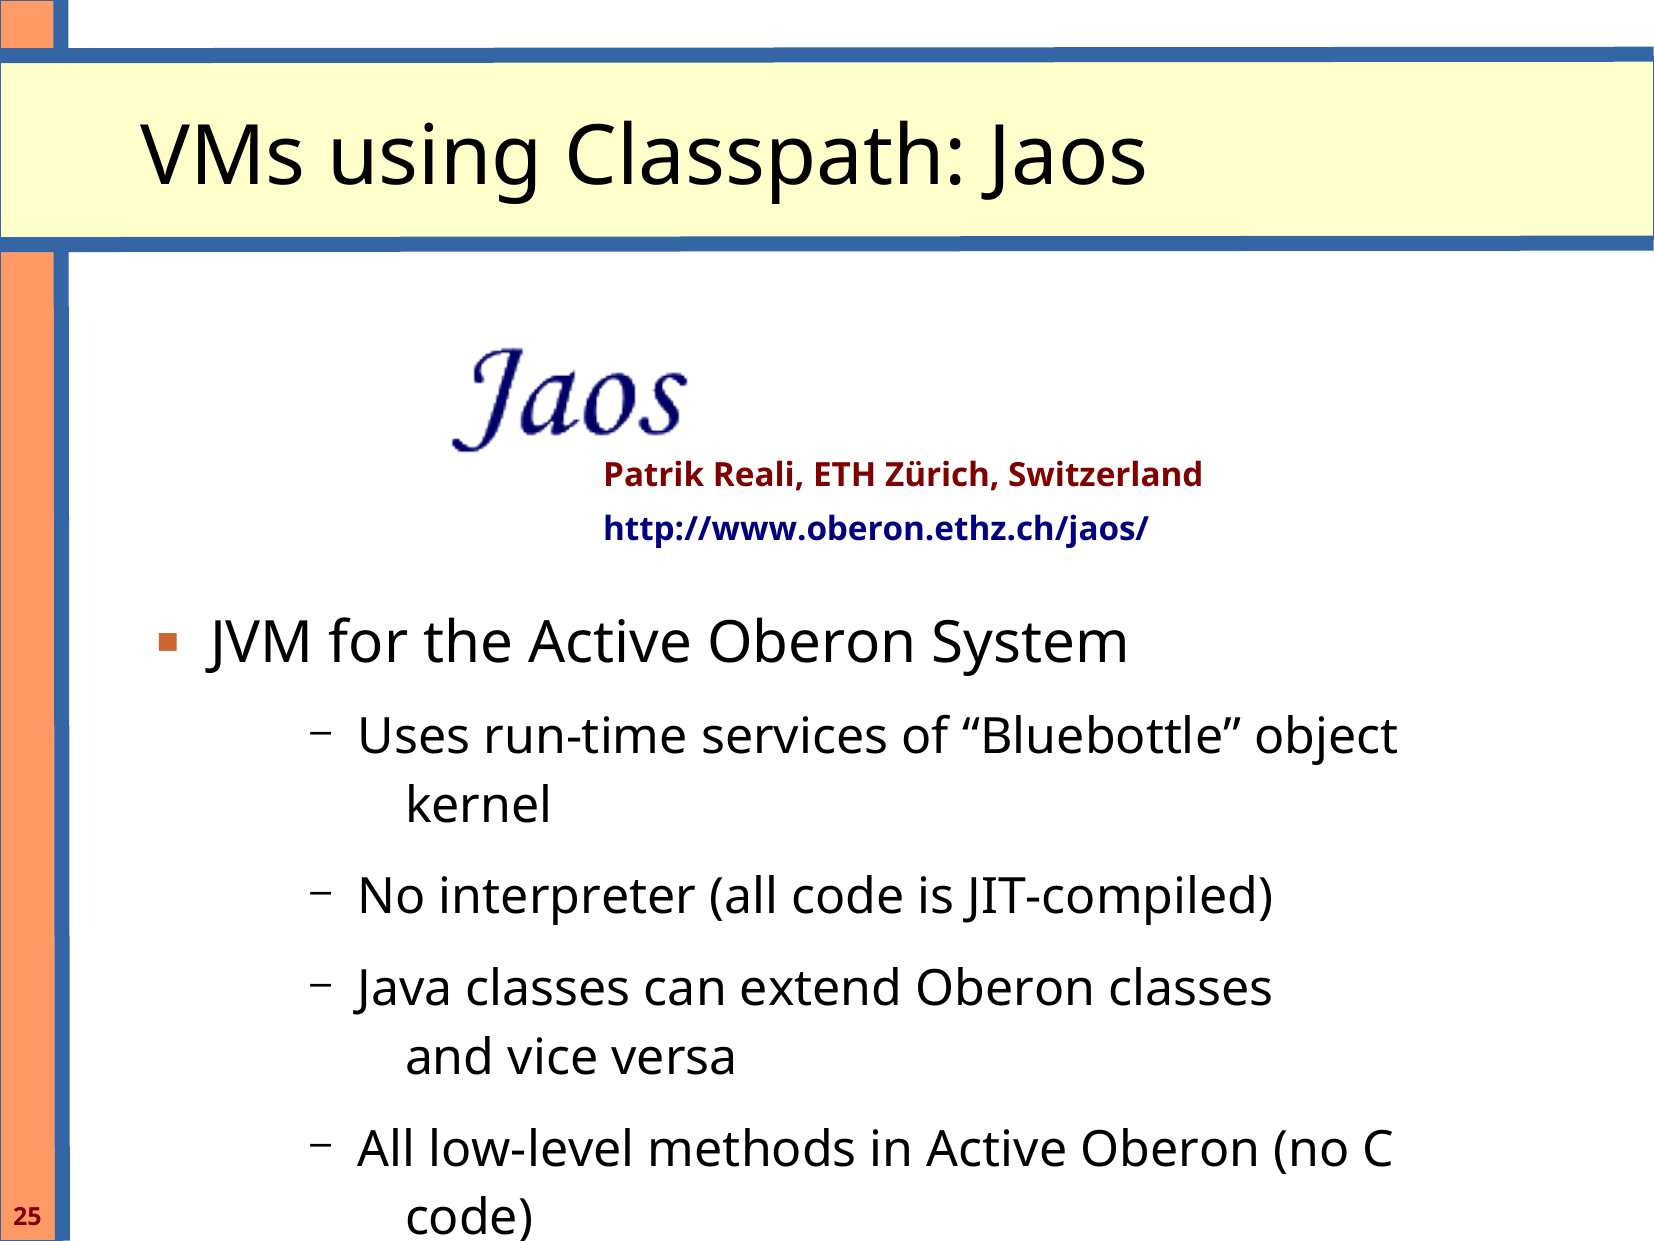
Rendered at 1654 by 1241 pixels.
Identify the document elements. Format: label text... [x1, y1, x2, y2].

picture [439, 310, 713, 486]
title VMs using Classpath: Jaos [105, 93, 1442, 212]
list JVM for the Active Oberon System Uses run-time services of “Bluebottle” object kernel No interpreter (all code is JIT-compiled) Java classes can extend Oberon classes and vice versa All low-level methods in Active Oberon (no C code) [121, 600, 1534, 1206]
text_box Patrik Reali, ETH Zürich, Switzerland http://www.oberon.ethz.ch/jaos/ [603, 450, 1341, 586]
